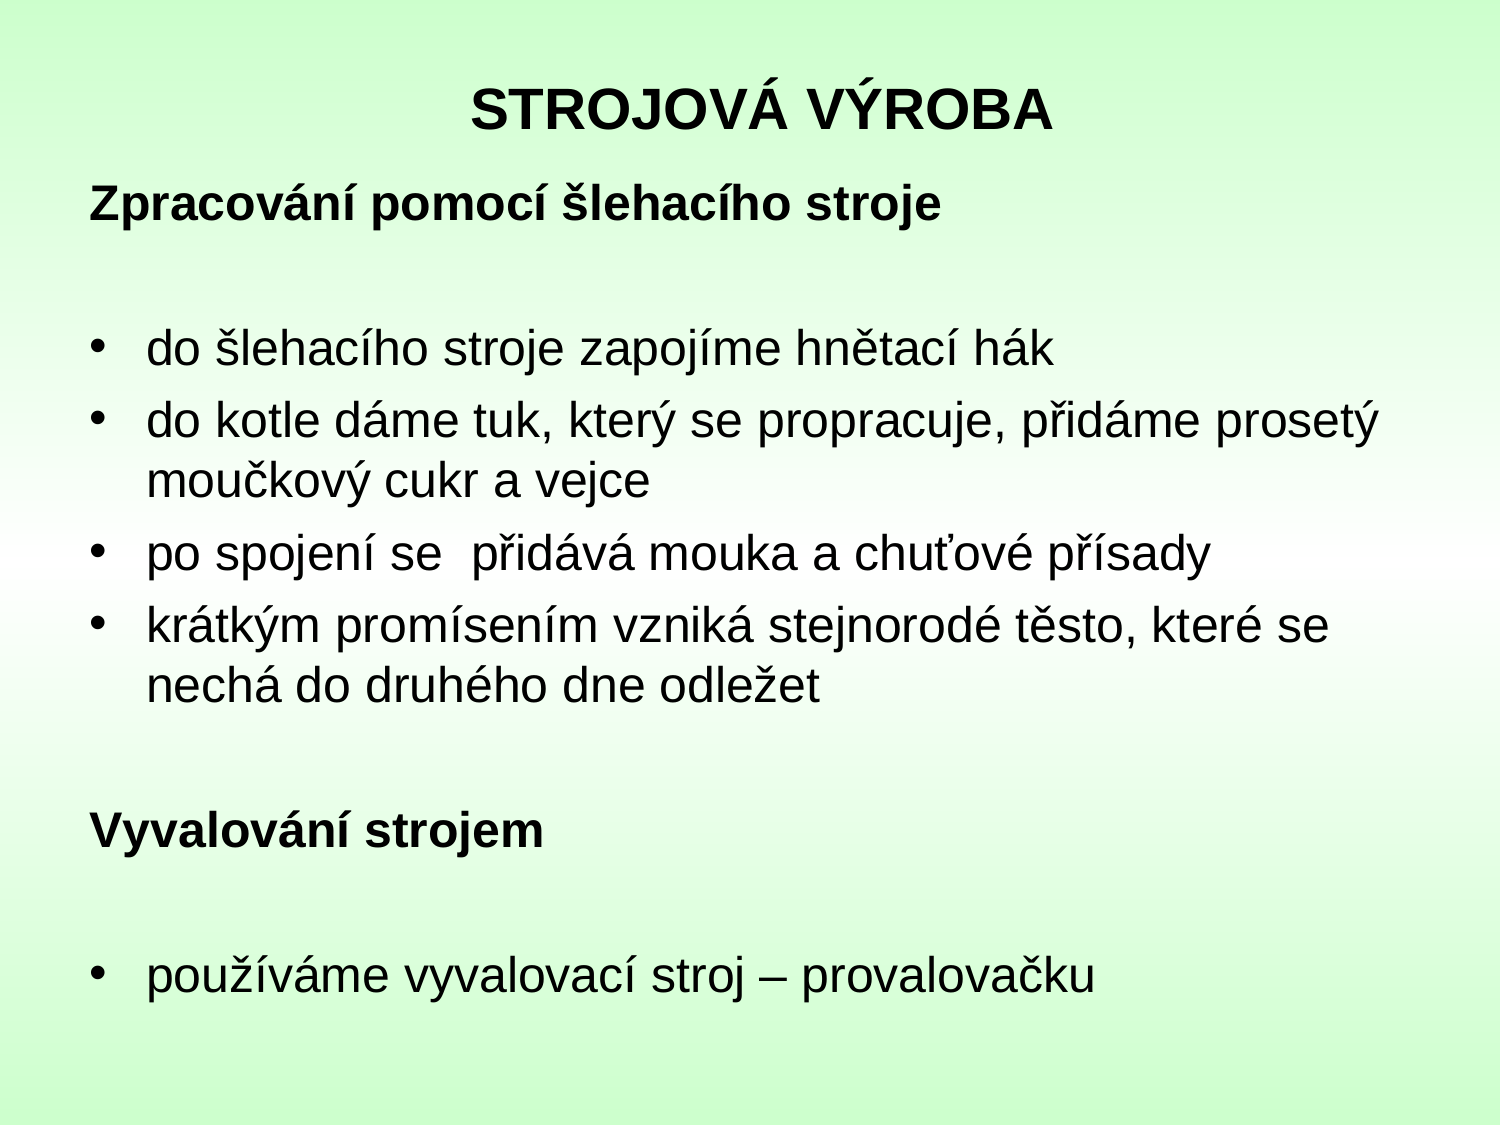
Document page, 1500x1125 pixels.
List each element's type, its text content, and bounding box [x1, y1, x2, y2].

list Zpracování pomocí šlehacího stroje do šlehacího stroje zapojíme hnětací hák do kotle dáme tuk, který se propracuje, přidáme prosetý moučkový cukr a vejce po spojení se přidává mouka a chuťové přísady krátkým promísením vzniká stejnorodé těsto, které se nechá do druhého dne odležet Vyvalování strojem používáme vyvalovací stroj – provalovačku [75, 162, 1426, 1075]
title STROJOVÁ VÝROBA [112, 62, 1413, 151]
